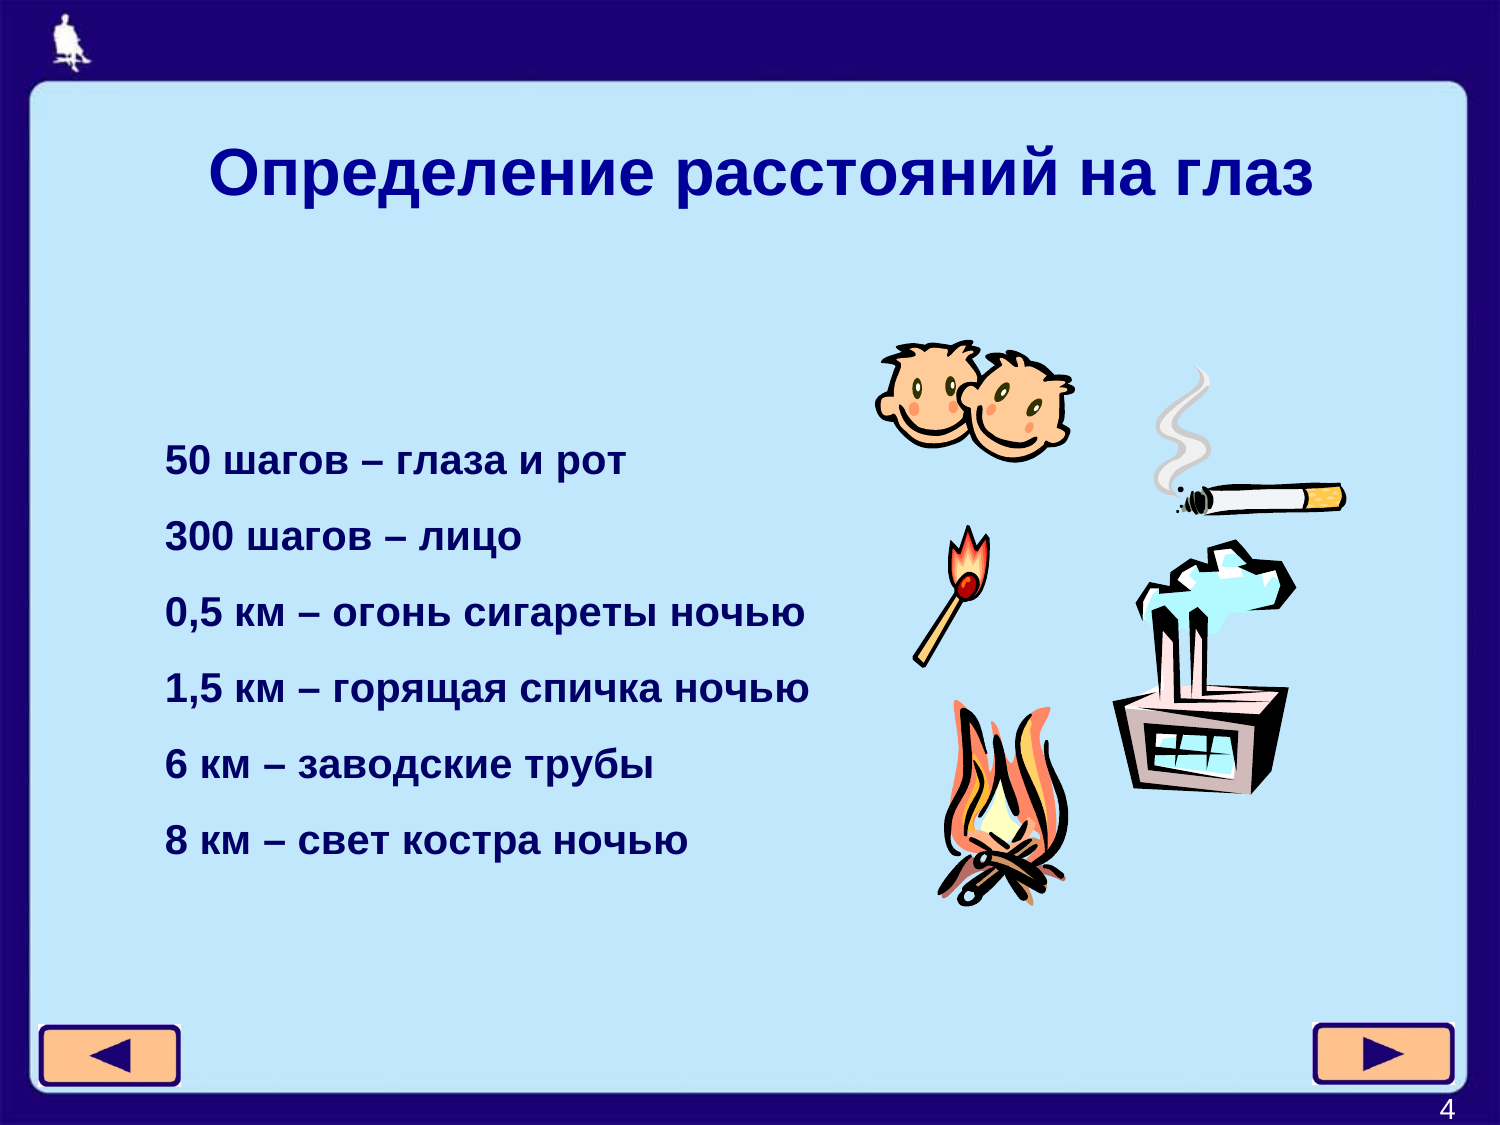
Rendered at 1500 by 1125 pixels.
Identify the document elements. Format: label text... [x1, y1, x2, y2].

text_box [912, 525, 990, 668]
title Определение расстояний на глаз [62, 74, 1463, 263]
text_box <номер> [1120, 1082, 1471, 1125]
picture [0, 0, 1500, 1125]
text_box 50 шагов – глаза и рот 300 шагов – лицо 0,5 км – огонь сигареты ночью 1,5 км – горящая спичка ночью 6 км – заводские трубы 8 км – свет костра ночью [149, 424, 1075, 871]
